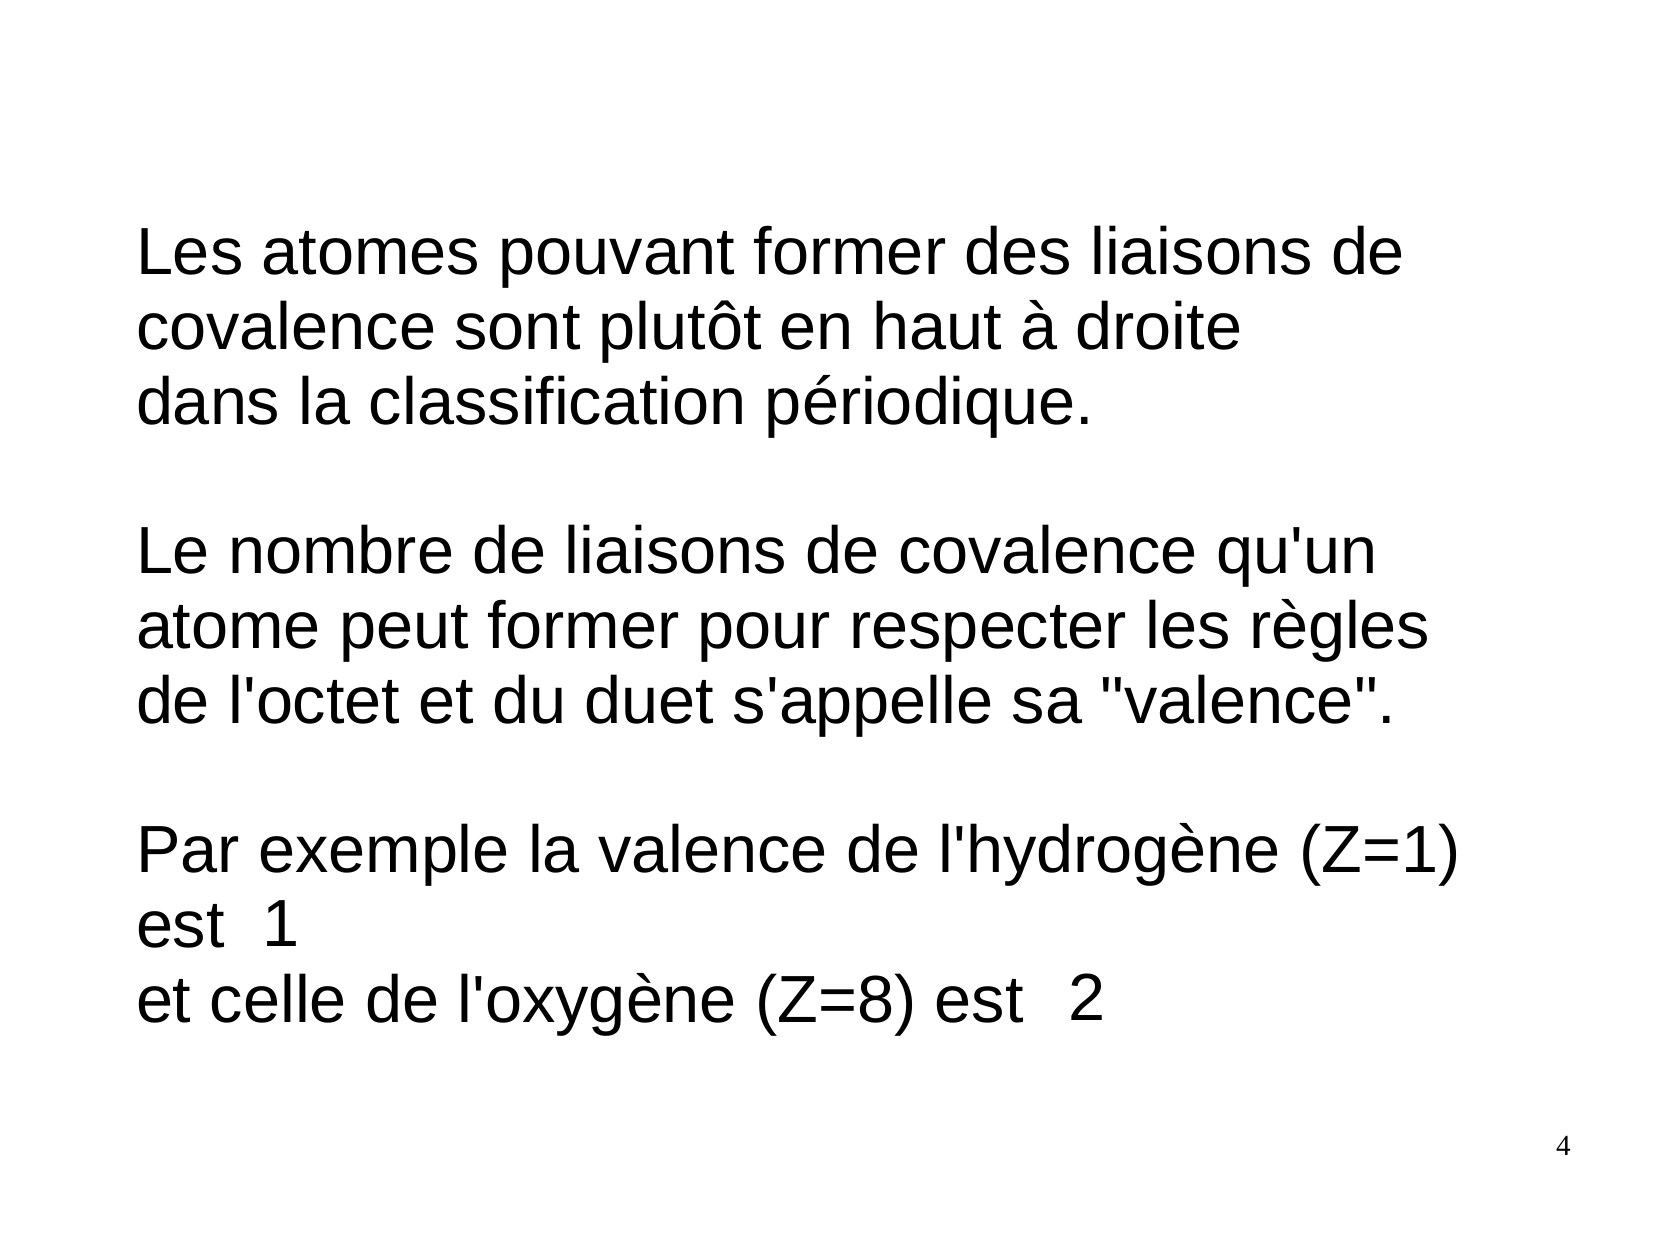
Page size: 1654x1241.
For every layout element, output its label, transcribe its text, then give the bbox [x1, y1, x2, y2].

text_box 2 [1053, 952, 1121, 1043]
text_box 1 [247, 878, 315, 969]
text_box Les atomes pouvant former des liaisons de covalence sont plutôt en haut à droite dans la classification périodique. Le nombre de liaisons de covalence qu'un atome peut former pour respecter les règles de l'octet et du duet s'appelle sa "valence". Par exemple la valence de l'hydrogène (Z=1) est et celle de l'oxygène (Z=8) est [121, 206, 1477, 1086]
